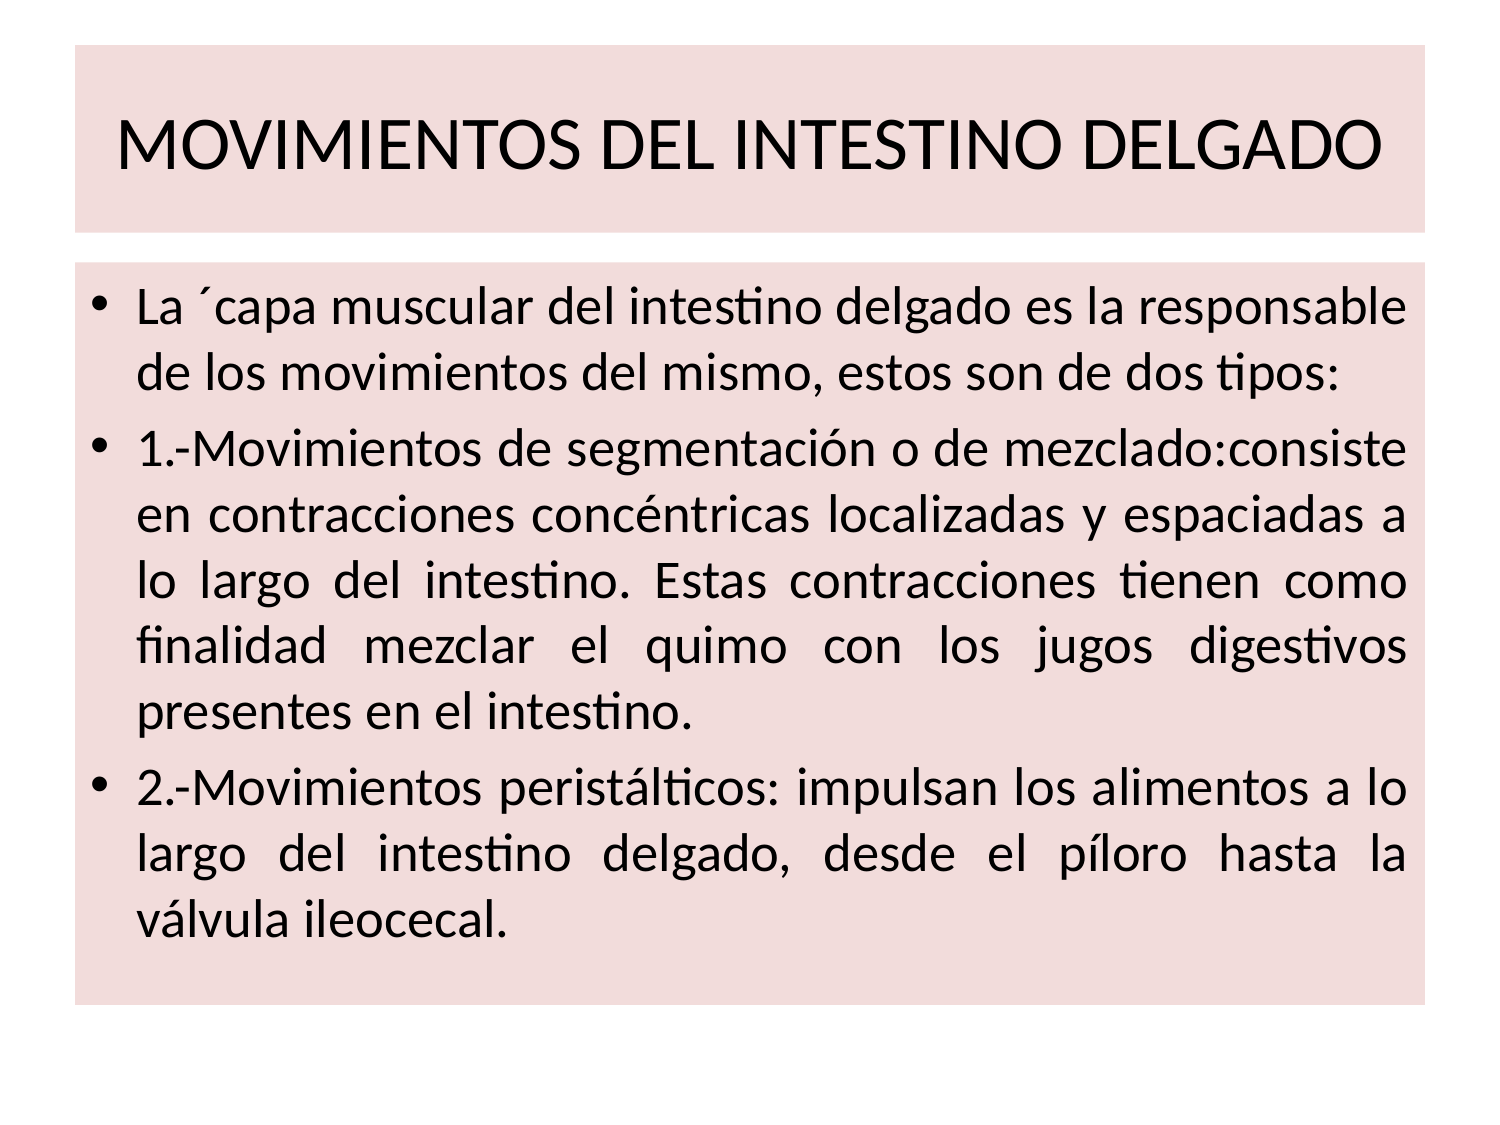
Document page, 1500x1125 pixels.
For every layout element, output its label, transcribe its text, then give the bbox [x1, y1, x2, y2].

title MOVIMIENTOS DEL INTESTINO DELGADO [75, 45, 1425, 233]
list La ´capa muscular del intestino delgado es la responsable de los movimientos del mismo, estos son de dos tipos: 1.-Movimientos de segmentación o de mezclado:consiste en contracciones concéntricas localizadas y espaciadas a lo largo del intestino. Estas contracciones tienen como finalidad mezclar el quimo con los jugos digestivos presentes en el intestino. 2.-Movimientos peristálticos: impulsan los alimentos a lo largo del intestino delgado, desde el píloro hasta la válvula ileocecal. [75, 262, 1425, 1005]
